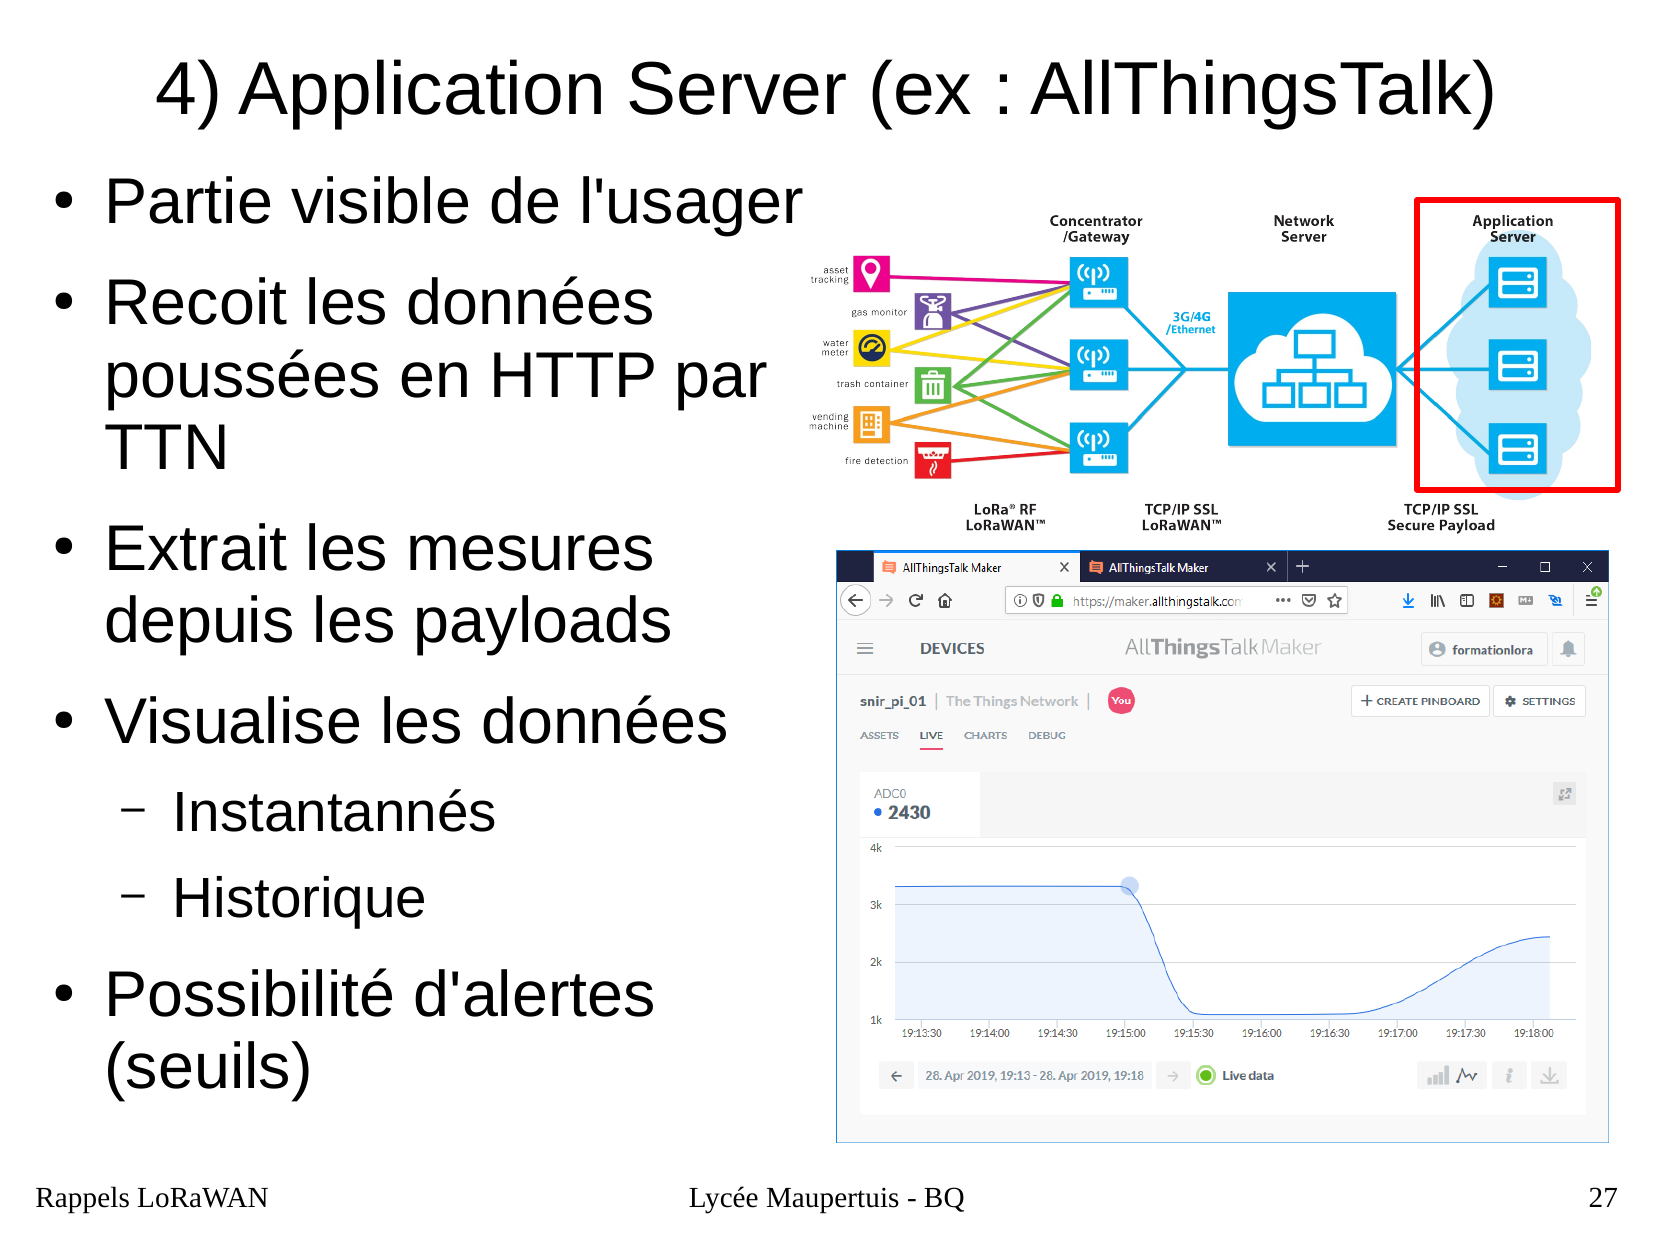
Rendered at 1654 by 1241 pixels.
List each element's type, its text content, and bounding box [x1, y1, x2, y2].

title 4) Application Server (ex : AllThingsTalk) [35, 35, 1619, 142]
picture [1098, 434, 1102, 444]
picture [1104, 265, 1109, 281]
picture [1235, 314, 1392, 421]
picture [836, 550, 1609, 1143]
list Partie visible de l'usager Recoit les données poussées en HTTP par TTN Extrait les mesures depuis les payloads Visualise les données Instantannés Historique Possibilité d'alertes (seuils) [35, 165, 808, 1170]
picture [1085, 350, 1089, 360]
picture [1098, 350, 1102, 360]
picture [1078, 347, 1083, 363]
picture [1078, 431, 1083, 447]
picture [1103, 347, 1109, 363]
picture [809, 207, 1592, 546]
picture [1078, 265, 1083, 281]
picture [1084, 371, 1116, 382]
picture [1404, 371, 1414, 381]
picture [1498, 351, 1538, 381]
picture [1498, 268, 1538, 298]
picture [1104, 431, 1109, 447]
picture [1084, 454, 1116, 465]
picture [1404, 358, 1414, 367]
picture [1498, 435, 1538, 465]
picture [1420, 207, 1592, 487]
picture [1084, 288, 1116, 299]
